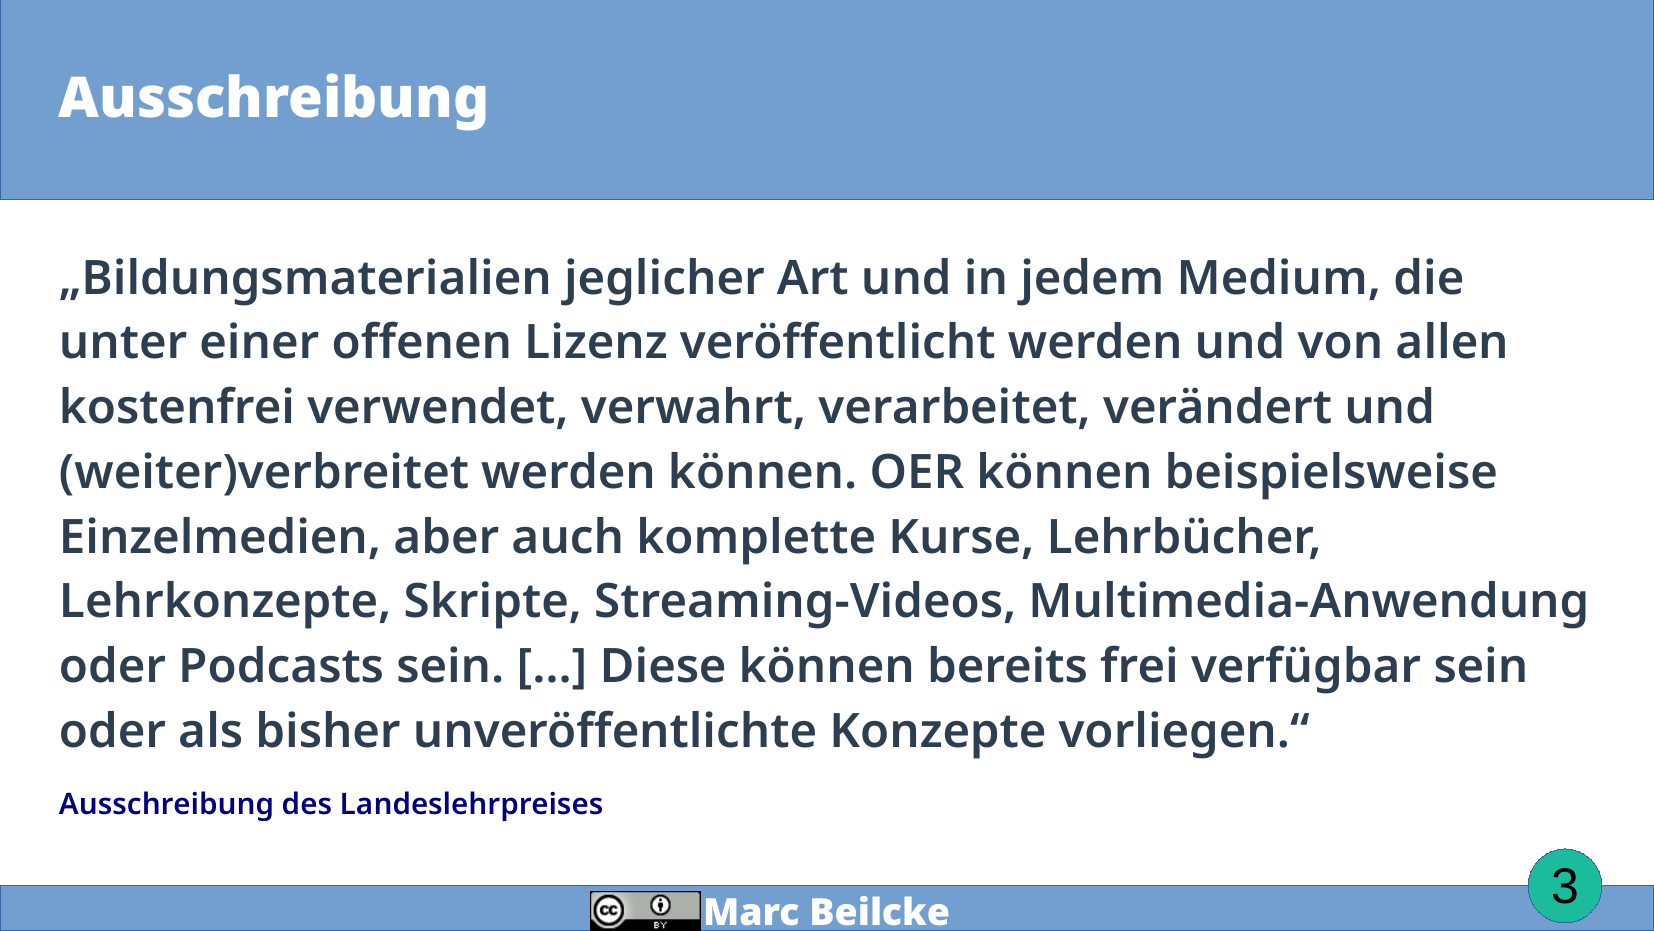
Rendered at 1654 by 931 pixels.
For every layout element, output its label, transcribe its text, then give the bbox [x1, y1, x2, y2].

title Ausschreibung [59, 37, 1595, 155]
list „Bildungsmaterialien jeglicher Art und in jedem Medium, die unter einer offenen Lizenz veröffentlicht werden und von allen kostenfrei verwendet, verwahrt, verarbeitet, verändert und (weiter)verbreitet werden können. OER können beispielsweise Einzelmedien, aber auch komplette Kurse, Lehrbücher, Lehrkonzepte, Skripte, Streaming-Videos, Multimedia-Anwendung oder Podcasts sein. […] Diese können bereits frei verfügbar sein oder als bisher unveröffentlichte Konzepte vorliegen.“ Ausschreibung des Landeslehrpreises [59, 243, 1595, 864]
picture [590, 891, 701, 931]
